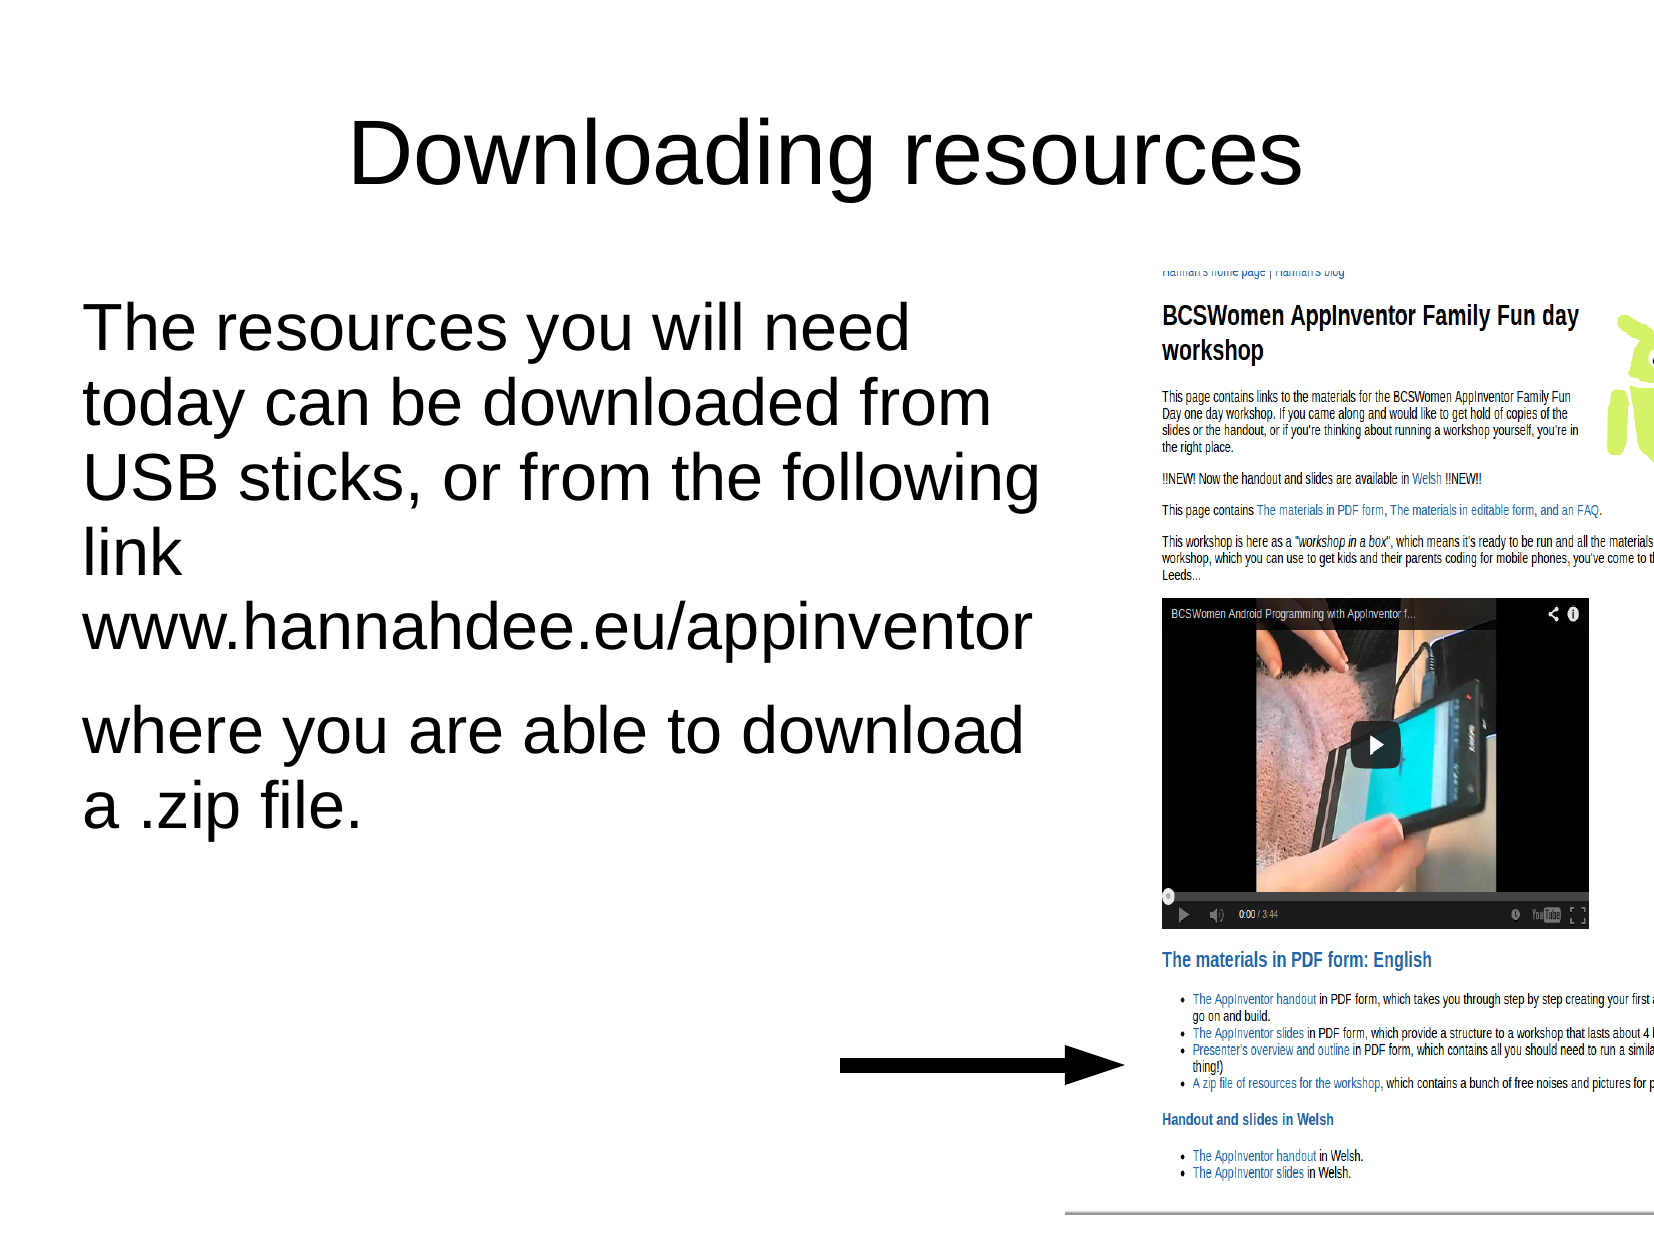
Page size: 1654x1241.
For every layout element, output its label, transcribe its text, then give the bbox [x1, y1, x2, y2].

list The resources you will need today can be downloaded from USB sticks, or from the following link www.hannahdee.eu/appinventor where you are able to download a .zip file. [82, 290, 1065, 1171]
title Downloading resources [82, 49, 1571, 257]
picture [1065, 271, 1654, 1216]
